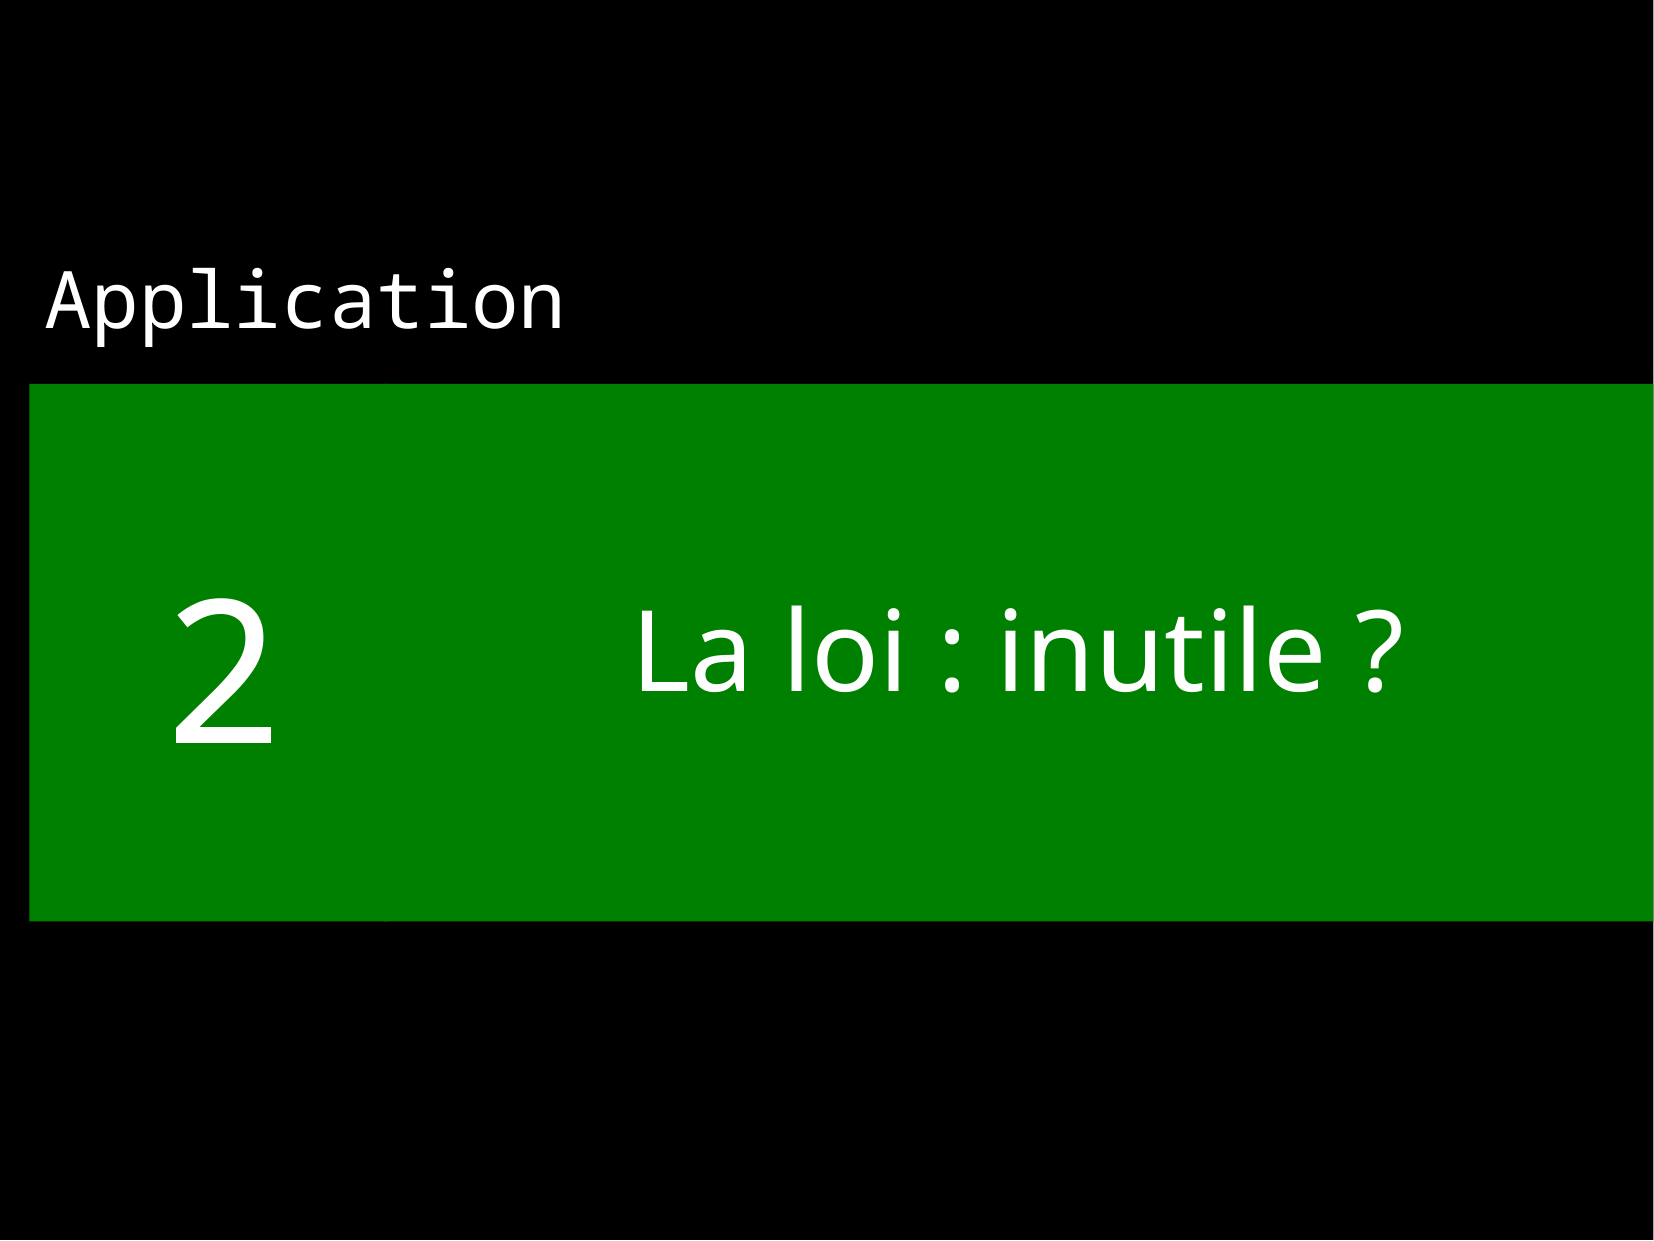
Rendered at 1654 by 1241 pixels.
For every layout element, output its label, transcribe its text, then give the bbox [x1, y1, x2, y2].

text_box [29, 383, 383, 922]
text_box La loi : inutile ? [383, 383, 1654, 922]
text_box 2 [147, 522, 288, 811]
text_box Application [29, 236, 1372, 360]
